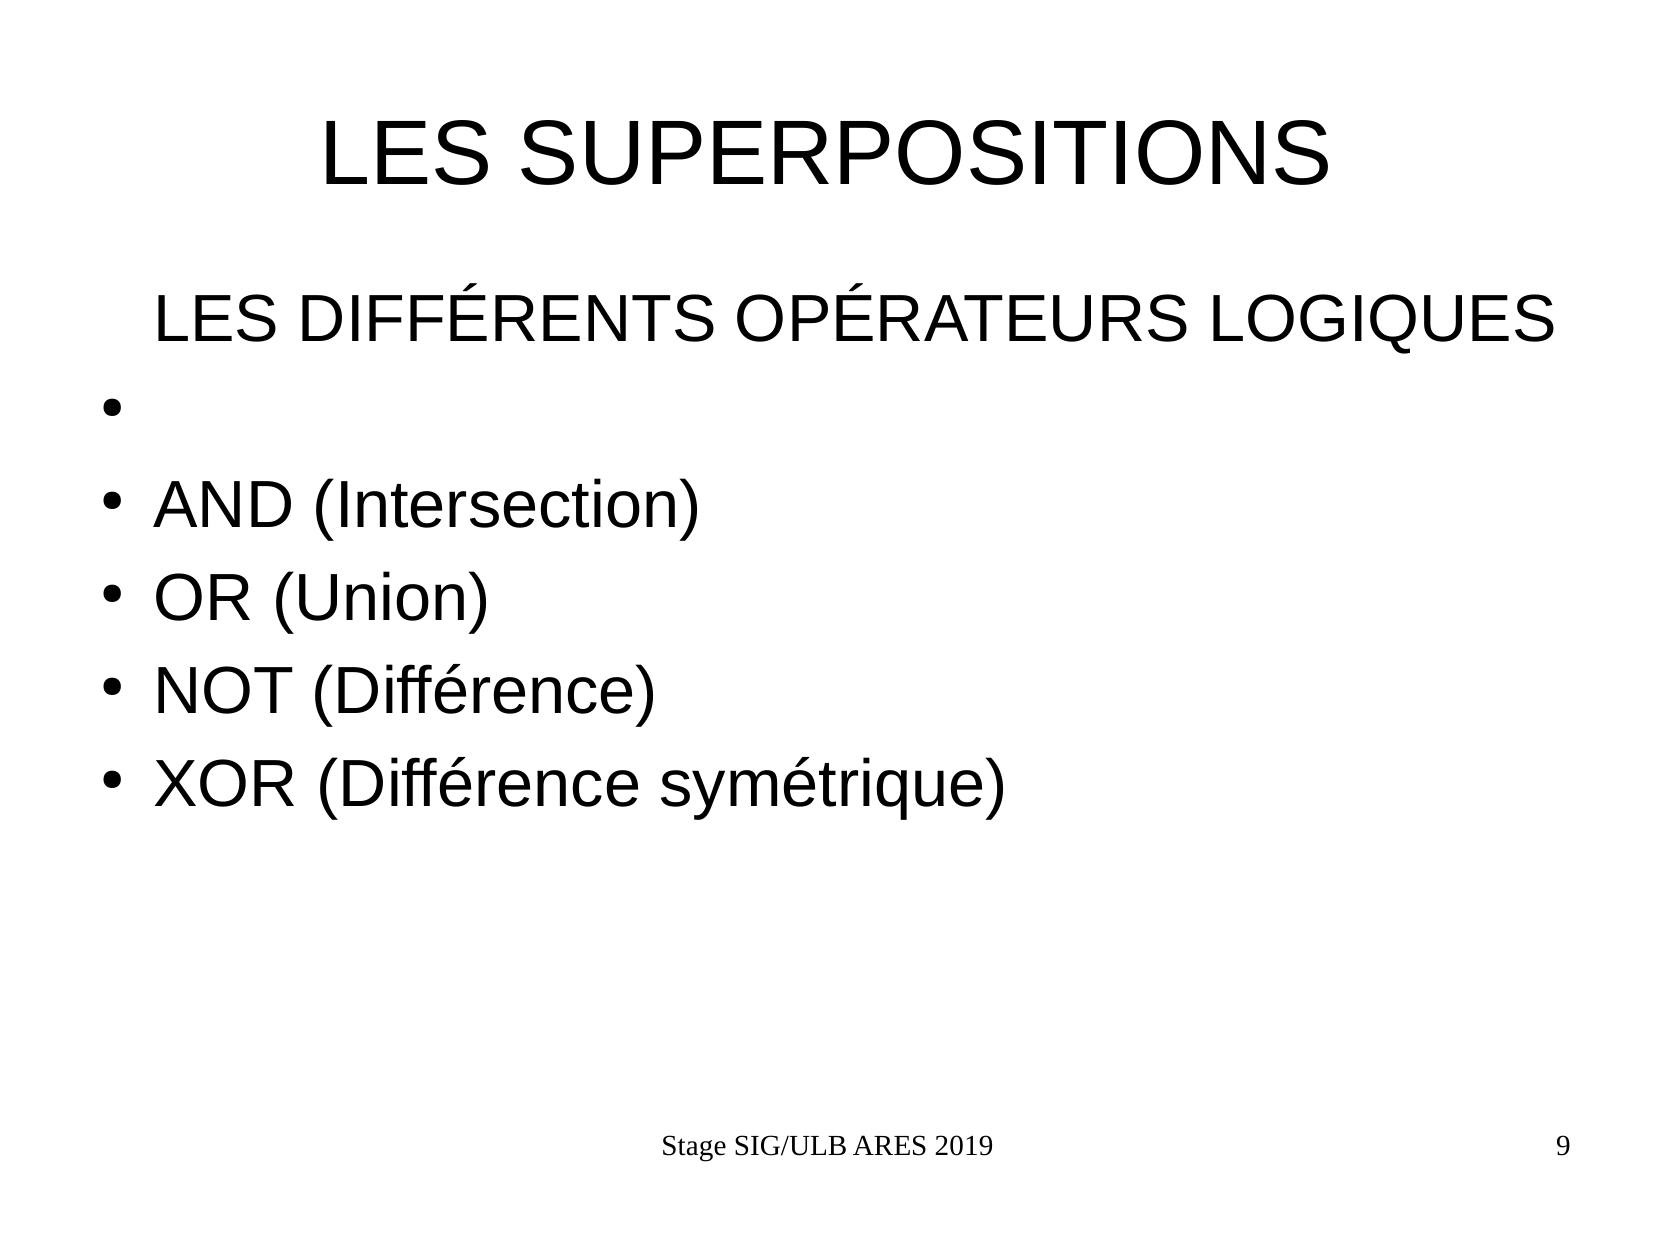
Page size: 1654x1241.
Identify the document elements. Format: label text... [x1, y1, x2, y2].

list LES DIFFÉRENTS OPÉRATEURS LOGIQUES AND (Intersection) OR (Union) NOT (Différence) XOR (Différence symétrique) [82, 290, 1571, 1010]
title LES SUPERPOSITIONS [82, 49, 1571, 257]
